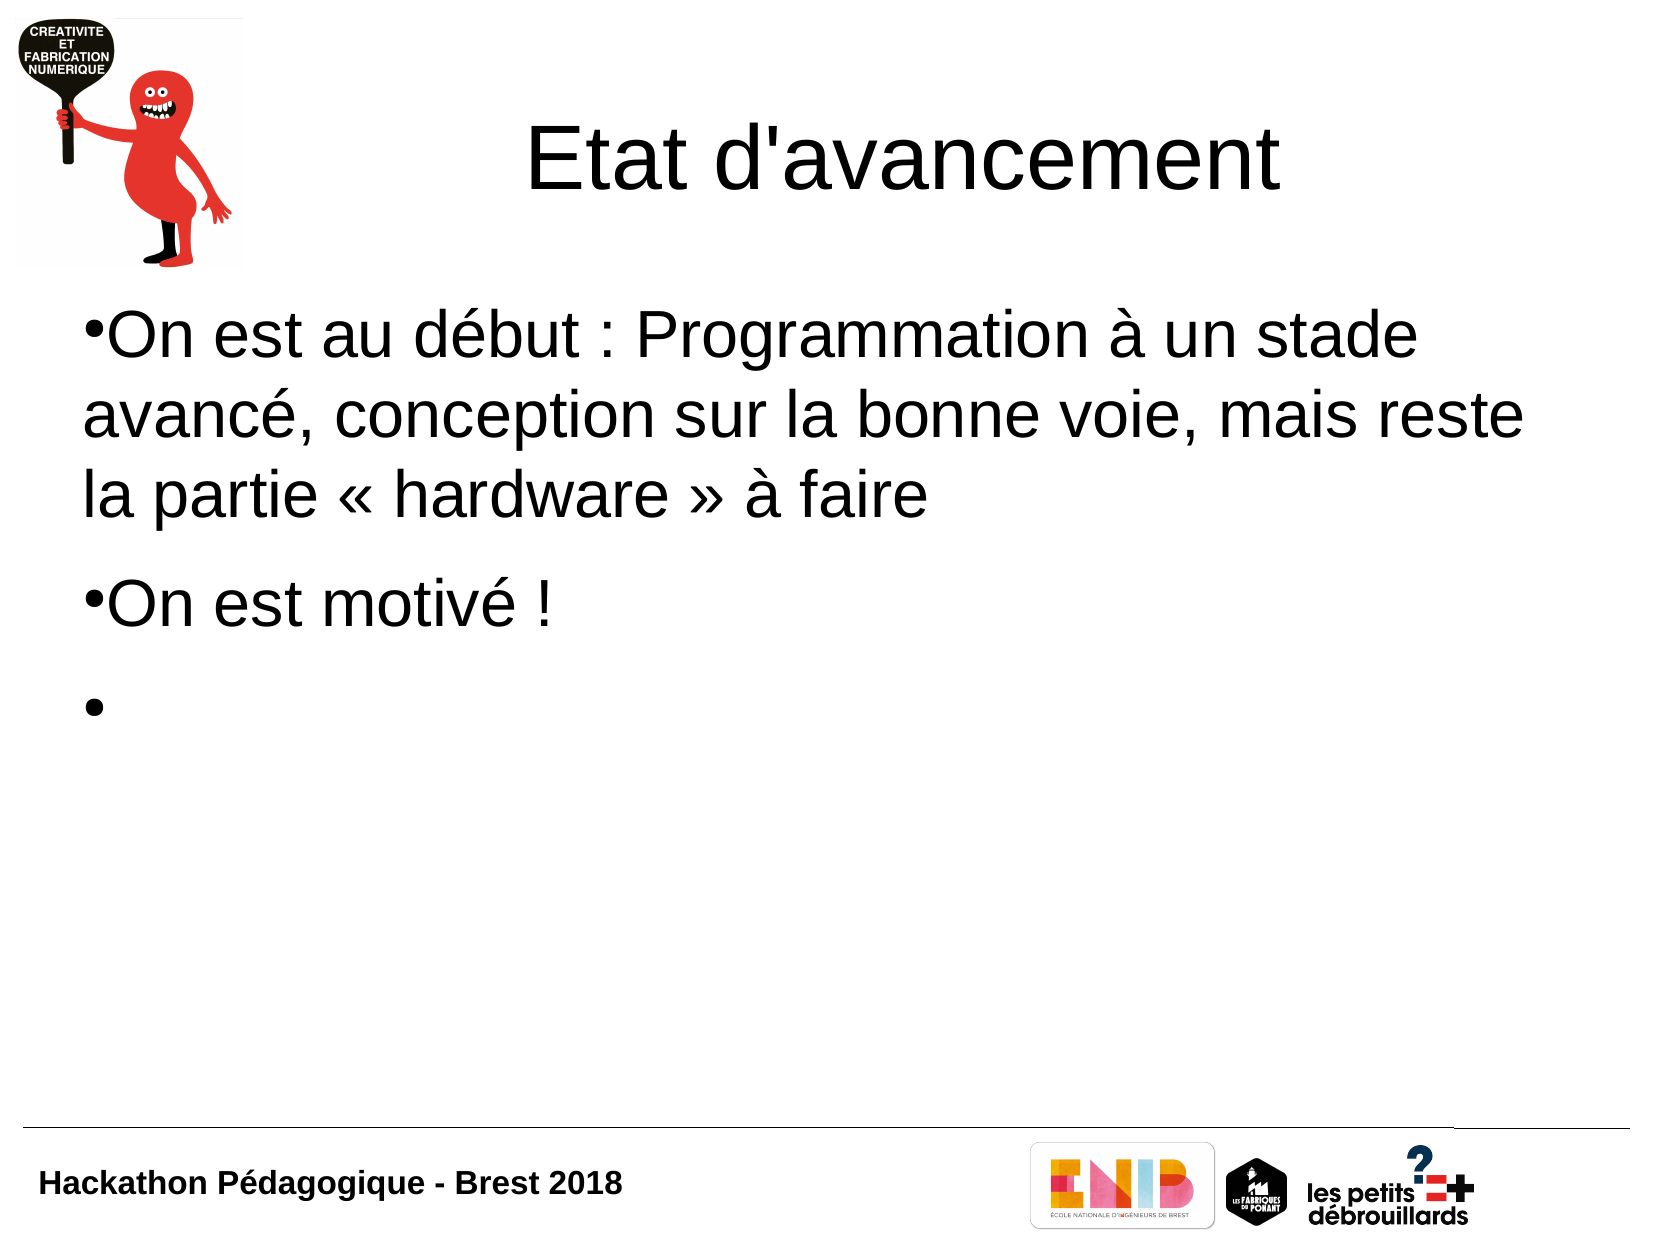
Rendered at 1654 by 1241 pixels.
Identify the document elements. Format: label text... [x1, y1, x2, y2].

picture [1015, 1127, 1287, 1241]
list On est au début : Programmation à un stade avancé, conception sur la bonne voie, mais reste la partie « hardware » à faire On est motivé ! [82, 290, 1571, 1109]
text_box Hackathon Pédagogique - Brest 2018 [23, 1157, 945, 1211]
title Etat d'avancement [236, 49, 1571, 257]
picture [1308, 1145, 1474, 1225]
picture [15, 18, 243, 269]
